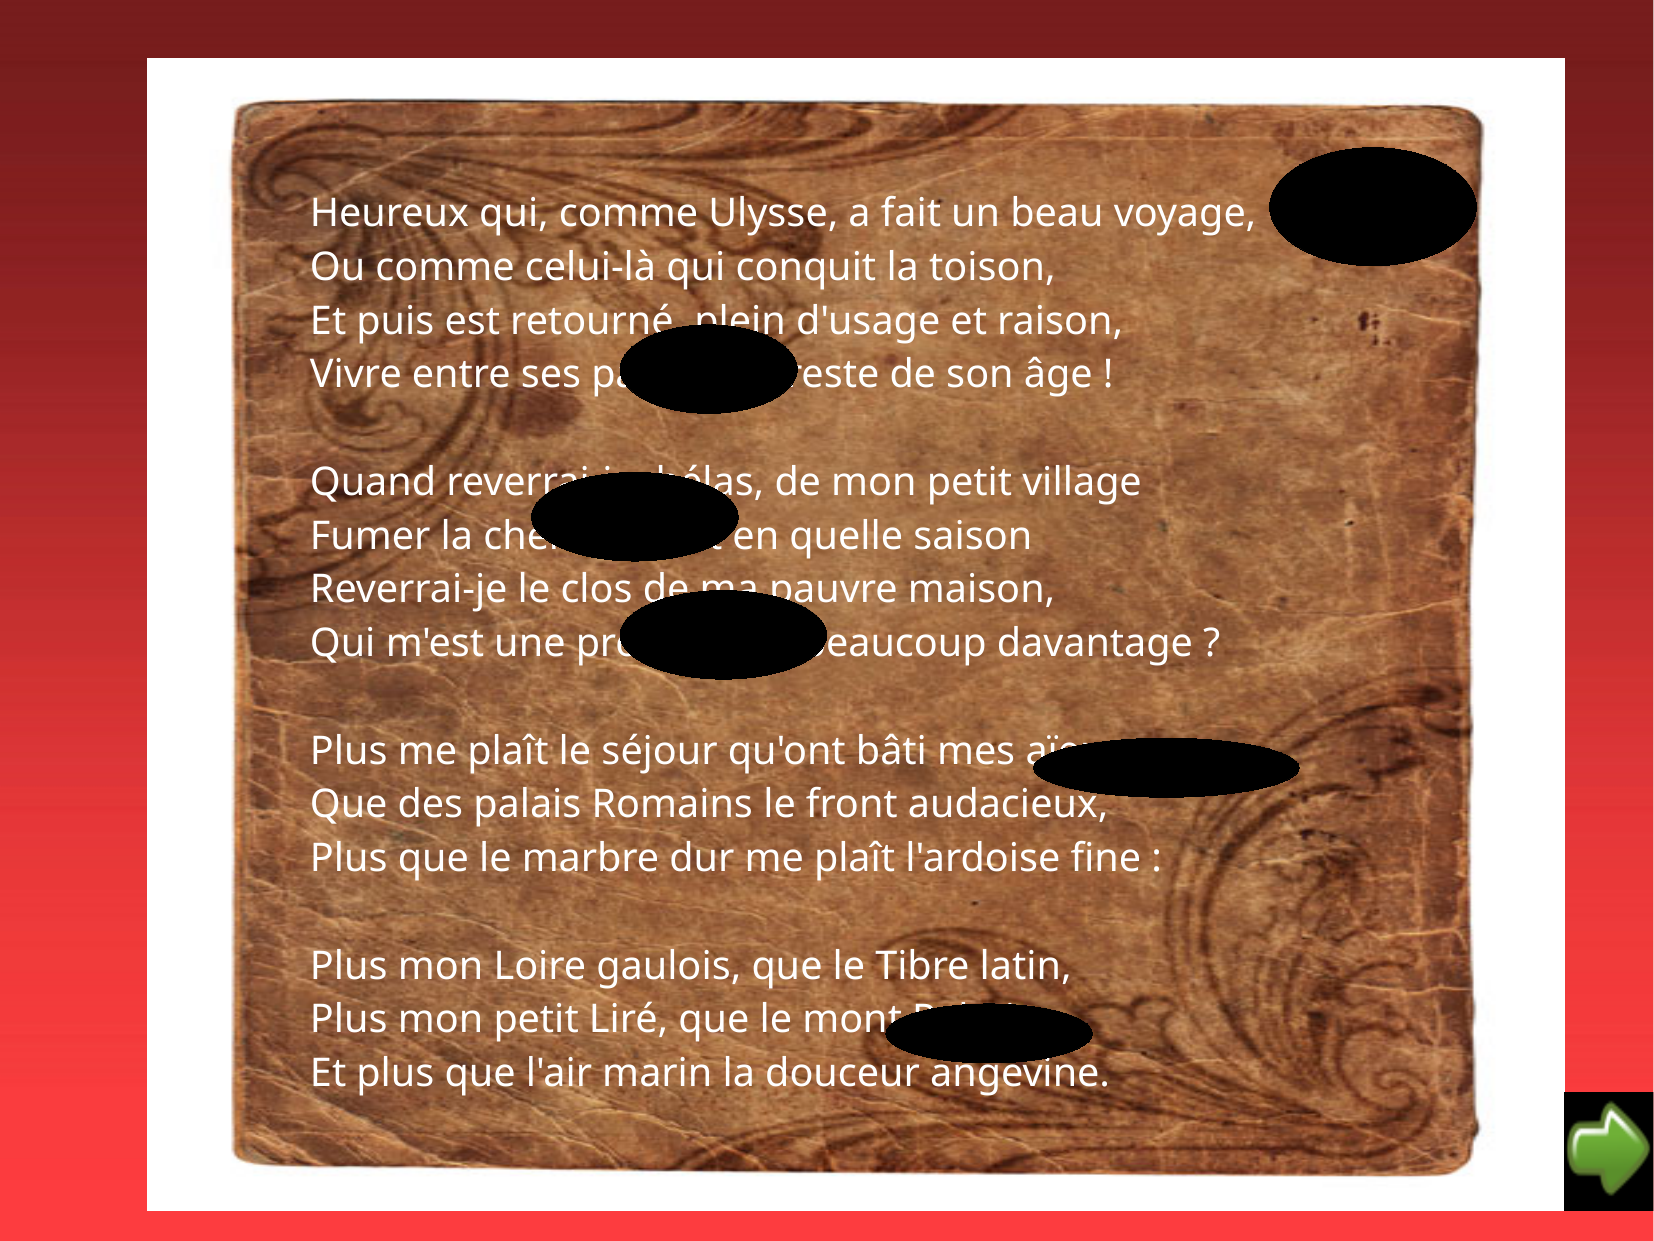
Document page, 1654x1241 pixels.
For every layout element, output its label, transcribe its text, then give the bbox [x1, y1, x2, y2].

text_box [620, 324, 798, 414]
text_box [885, 1003, 1093, 1063]
text_box [531, 472, 739, 562]
picture [0, 0, 1654, 1241]
text_box [620, 590, 827, 680]
text_box [1033, 738, 1300, 798]
text_box Heureux qui, comme Ulysse, a fait un beau voyage, Ou comme celui-là qui conquit la toison, Et puis est retourné, plein d'usage et raison, Vivre entre ses parents le reste de son âge ! Quand reverrai-je, hélas, de mon petit village Fumer la cheminée, et en quelle saison Reverrai-je le clos de ma pauvre maison, Qui m'est une province, et beaucoup davantage ? Plus me plaît le séjour qu'ont bâti mes aïeux, Que des palais Romains le front audacieux, Plus que le marbre dur me plaît l'ardoise fine : Plus mon Loire gaulois, que le Tibre latin, Plus mon petit Liré, que le mont Palatin, Et plus que l'air marin la douceur angevine. [295, 177, 1506, 1093]
text_box [1269, 147, 1477, 266]
